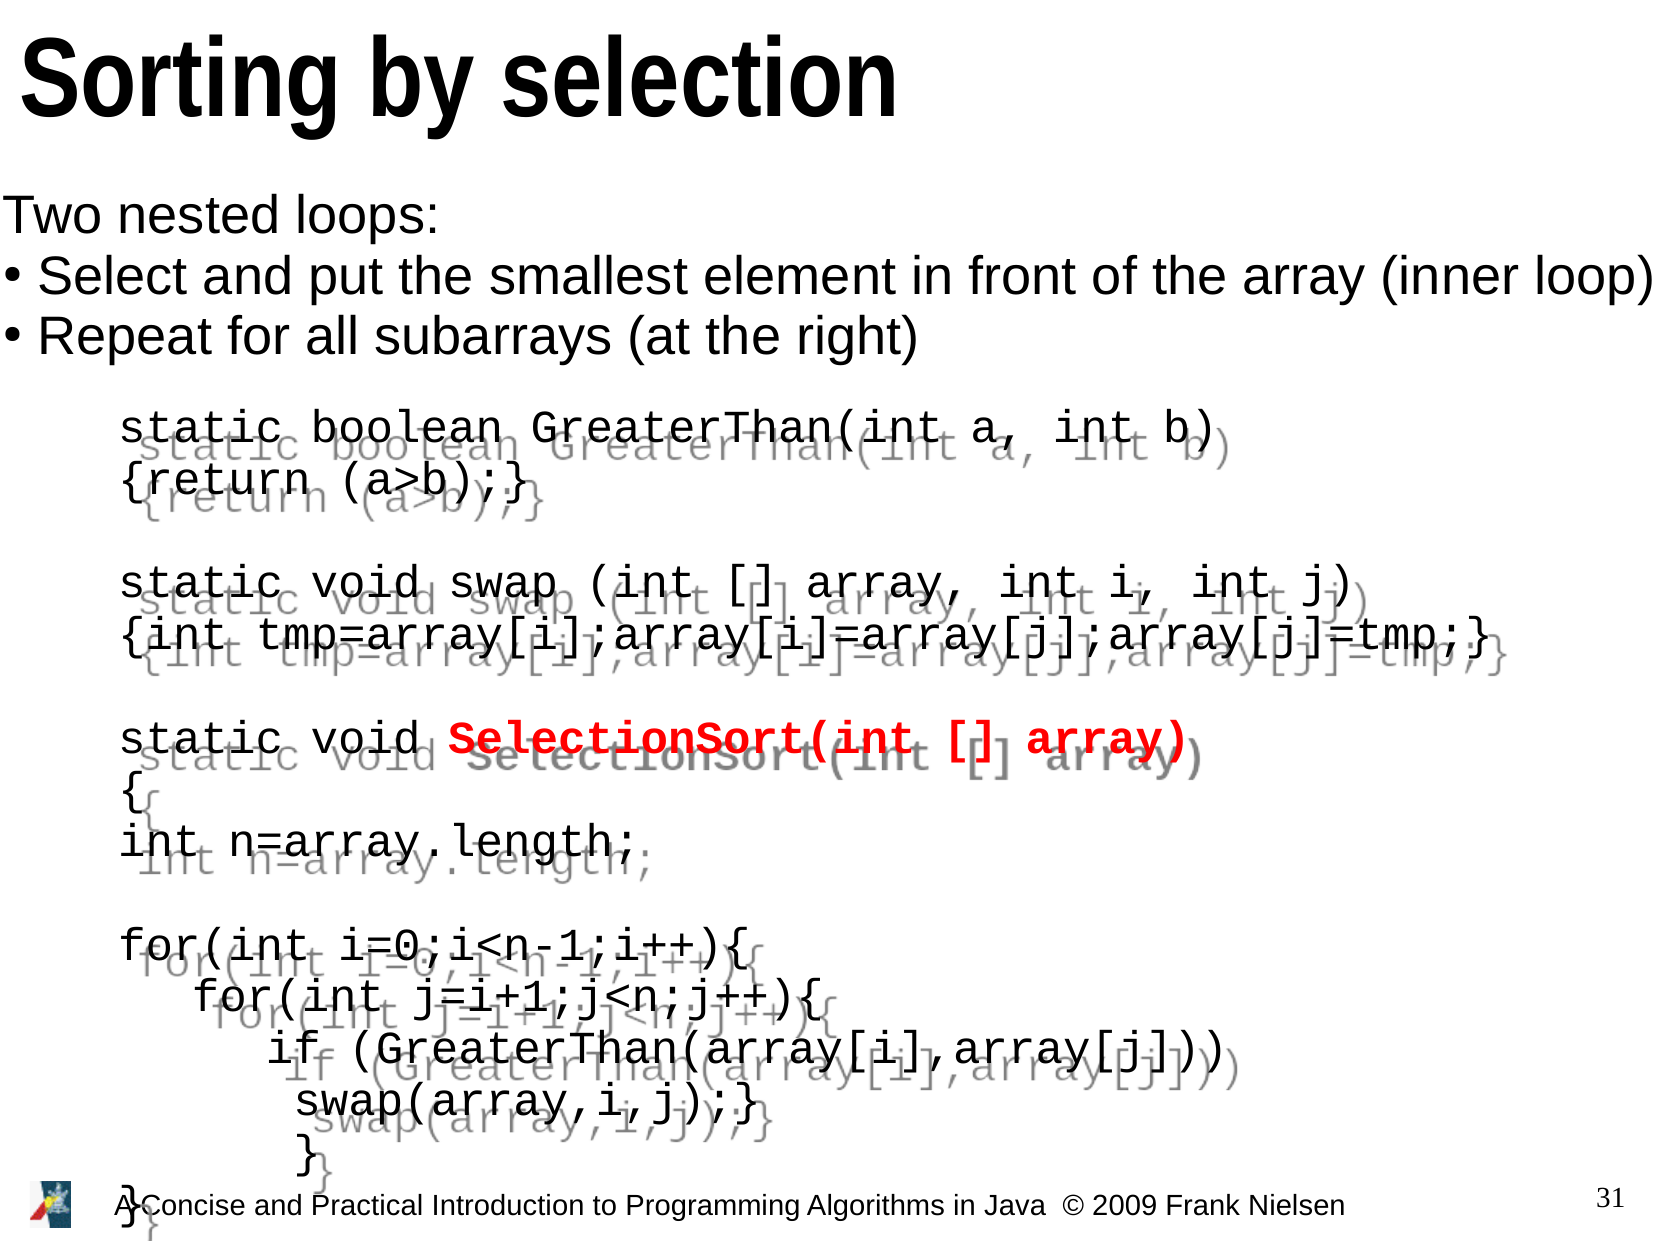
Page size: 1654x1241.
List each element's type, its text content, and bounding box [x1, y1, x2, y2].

text_box Sorting by selection [4, 4, 916, 148]
text_box static boolean GreaterThan(int a, int b) {return (a>b);} static void swap (int [] array, int i, int j) {int tmp=array[i];array[i]=array[j];array[j]=tmp;} static void SelectionSort(int [] array) { int n=array.length; for(int i=0;i<n-1;i++){ for(int j=i+1;j<n;j++){ if (GreaterThan(array[i],array[j])) swap(array,i,j);} } } [29, 397, 1595, 1196]
text_box Two nested loops: Select and put the smallest element in front of the array (inner loop) Repeat for all subarrays (at the right) [0, 177, 1654, 374]
picture [29, 1196, 71, 1228]
